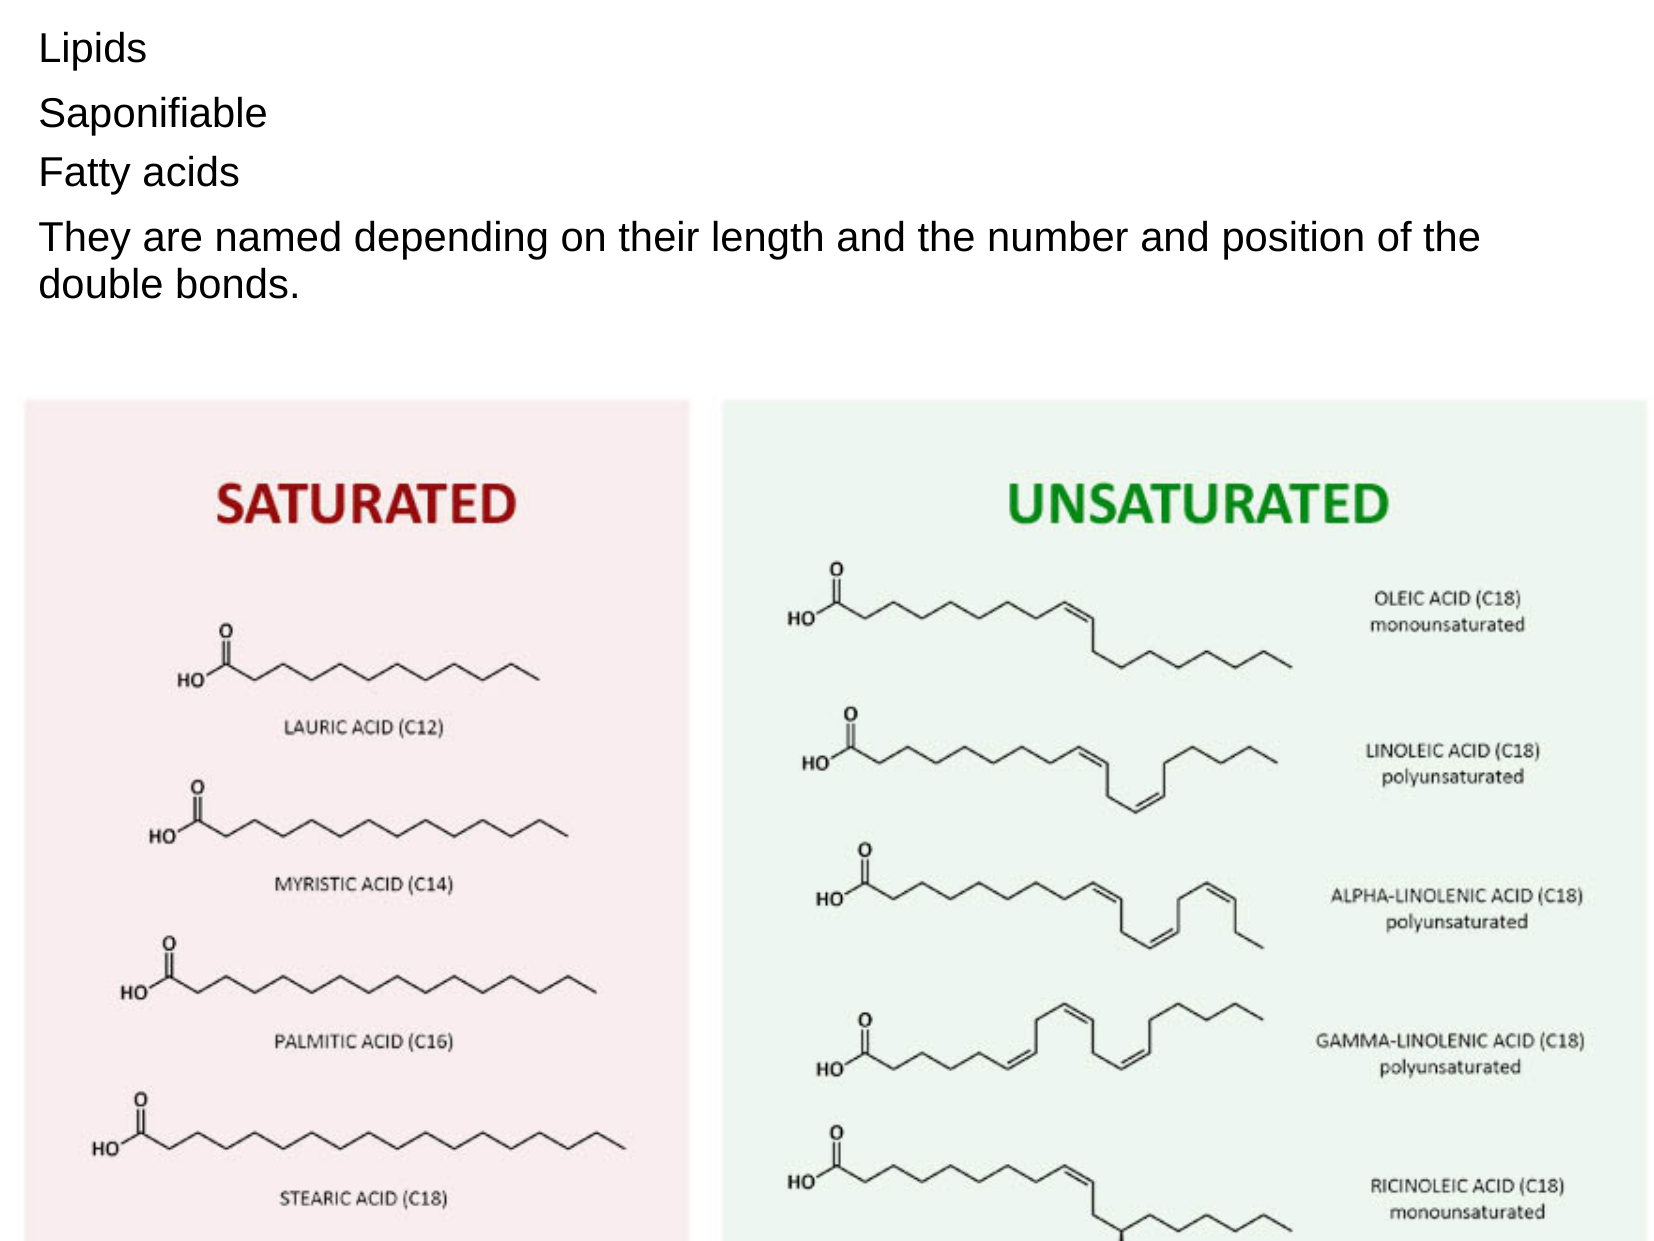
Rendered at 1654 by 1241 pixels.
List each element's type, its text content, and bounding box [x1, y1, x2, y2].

text_box Lipids [23, 17, 355, 80]
picture [0, 366, 1654, 1241]
text_box They are named depending on their length and the number and position of the double bonds. [23, 206, 1630, 331]
text_box Saponifiable [23, 82, 284, 141]
text_box Fatty acids [23, 141, 284, 206]
